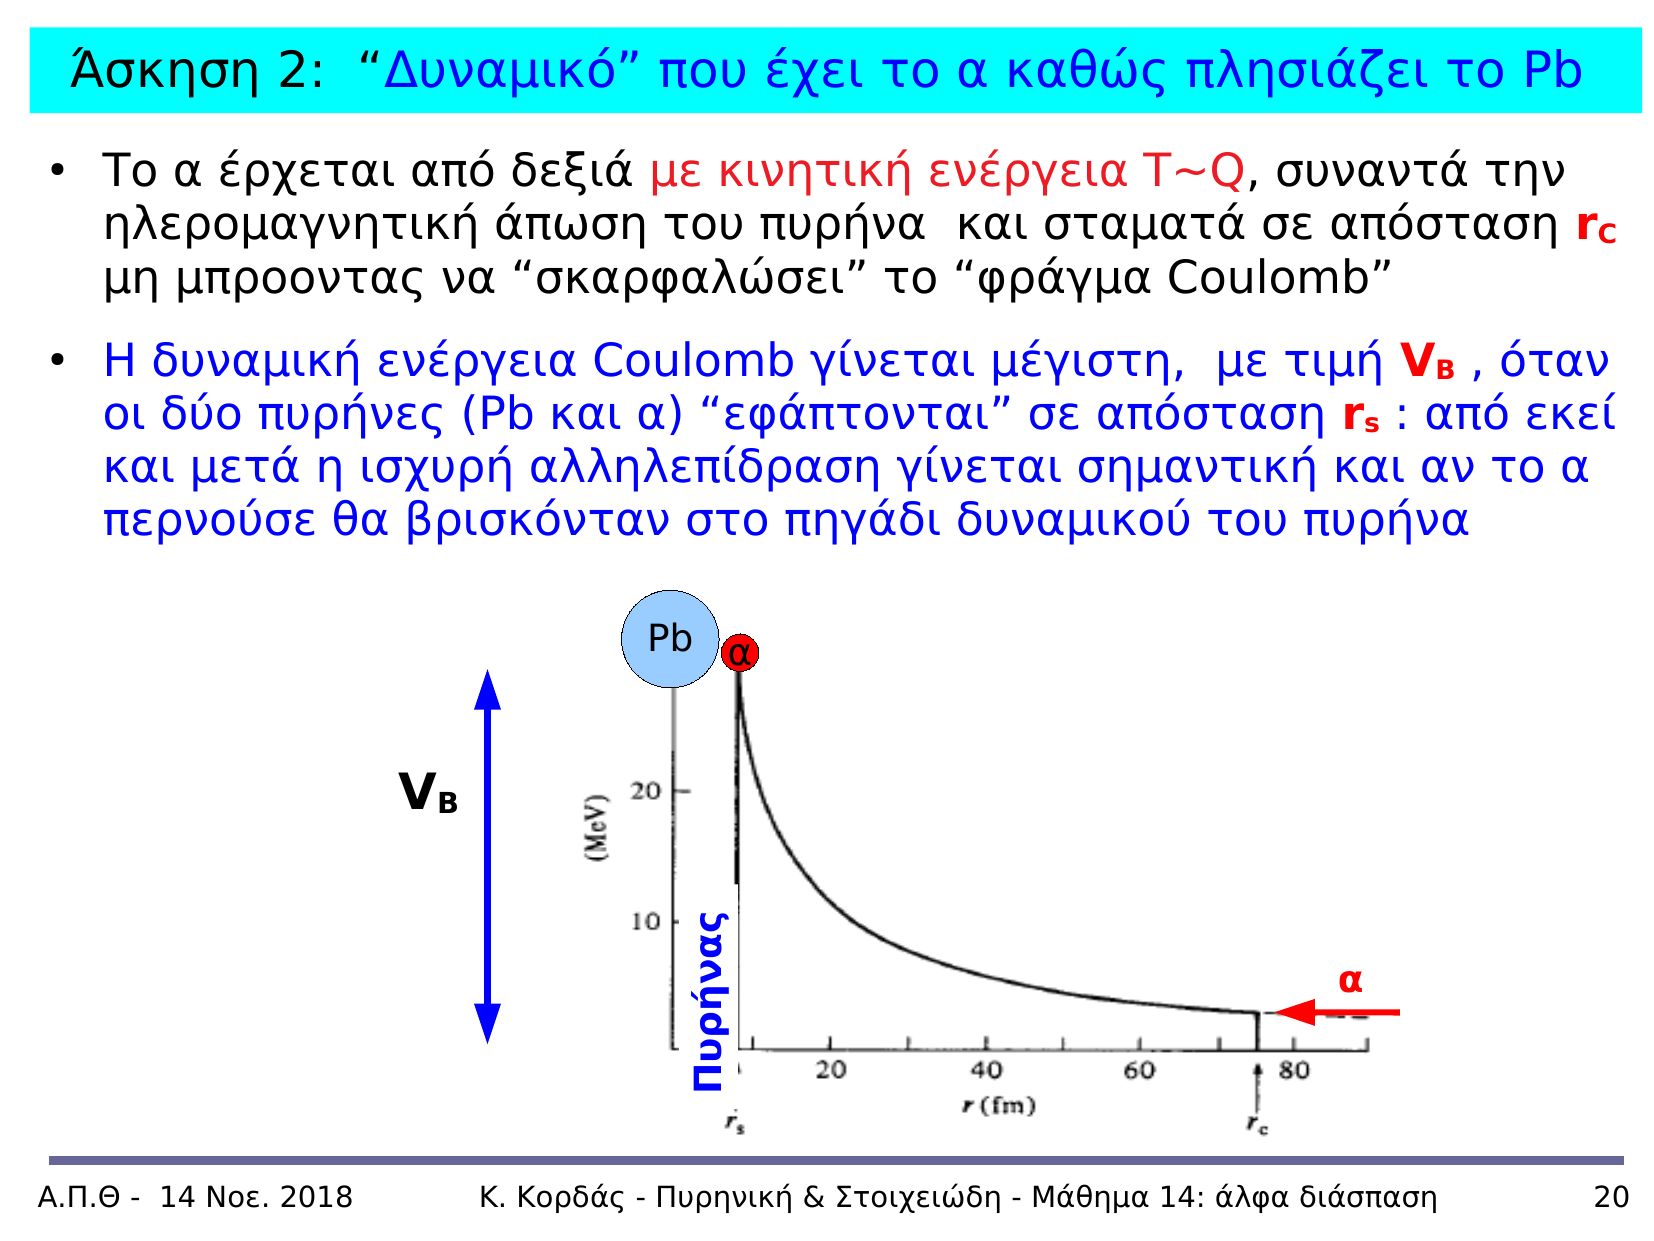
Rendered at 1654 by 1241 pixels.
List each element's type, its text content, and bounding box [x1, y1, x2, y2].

text_box α [721, 633, 759, 672]
text_box α [1323, 949, 1379, 1009]
text_box Pb [621, 590, 720, 688]
text_box VB [383, 755, 609, 846]
picture [556, 589, 1387, 1151]
text_box Πυρήνας [679, 884, 738, 1110]
title Άσκηση 2: “Δυναμικό” που έχει το α καθώς πλησιάζει το Pb [29, 27, 1643, 114]
list Το α έρχεται από δεξιά με κινητική ενέργεια T~Q, συναντά την ηλερομαγνητική άπωση του πυρήνα και σταματά σε απόσταση rC μη μπροοντας να “σκαρφαλώσει” το “φράγμα Coulomb” Η δυναμική ενέργεια Coulomb γίνεται μέγιστη, με τιμή VB , όταν οι δύο πυρήνες (Pb και α) “εφάπτονται” σε απόσταση rs : από εκεί και μετά η ισχυρή αλληλεπίδραση γίνεται σημαντική και αν το α περνούσε θα βρισκόνταν στο πηγάδι δυναμικού του πυρήνα [31, 144, 1645, 1106]
